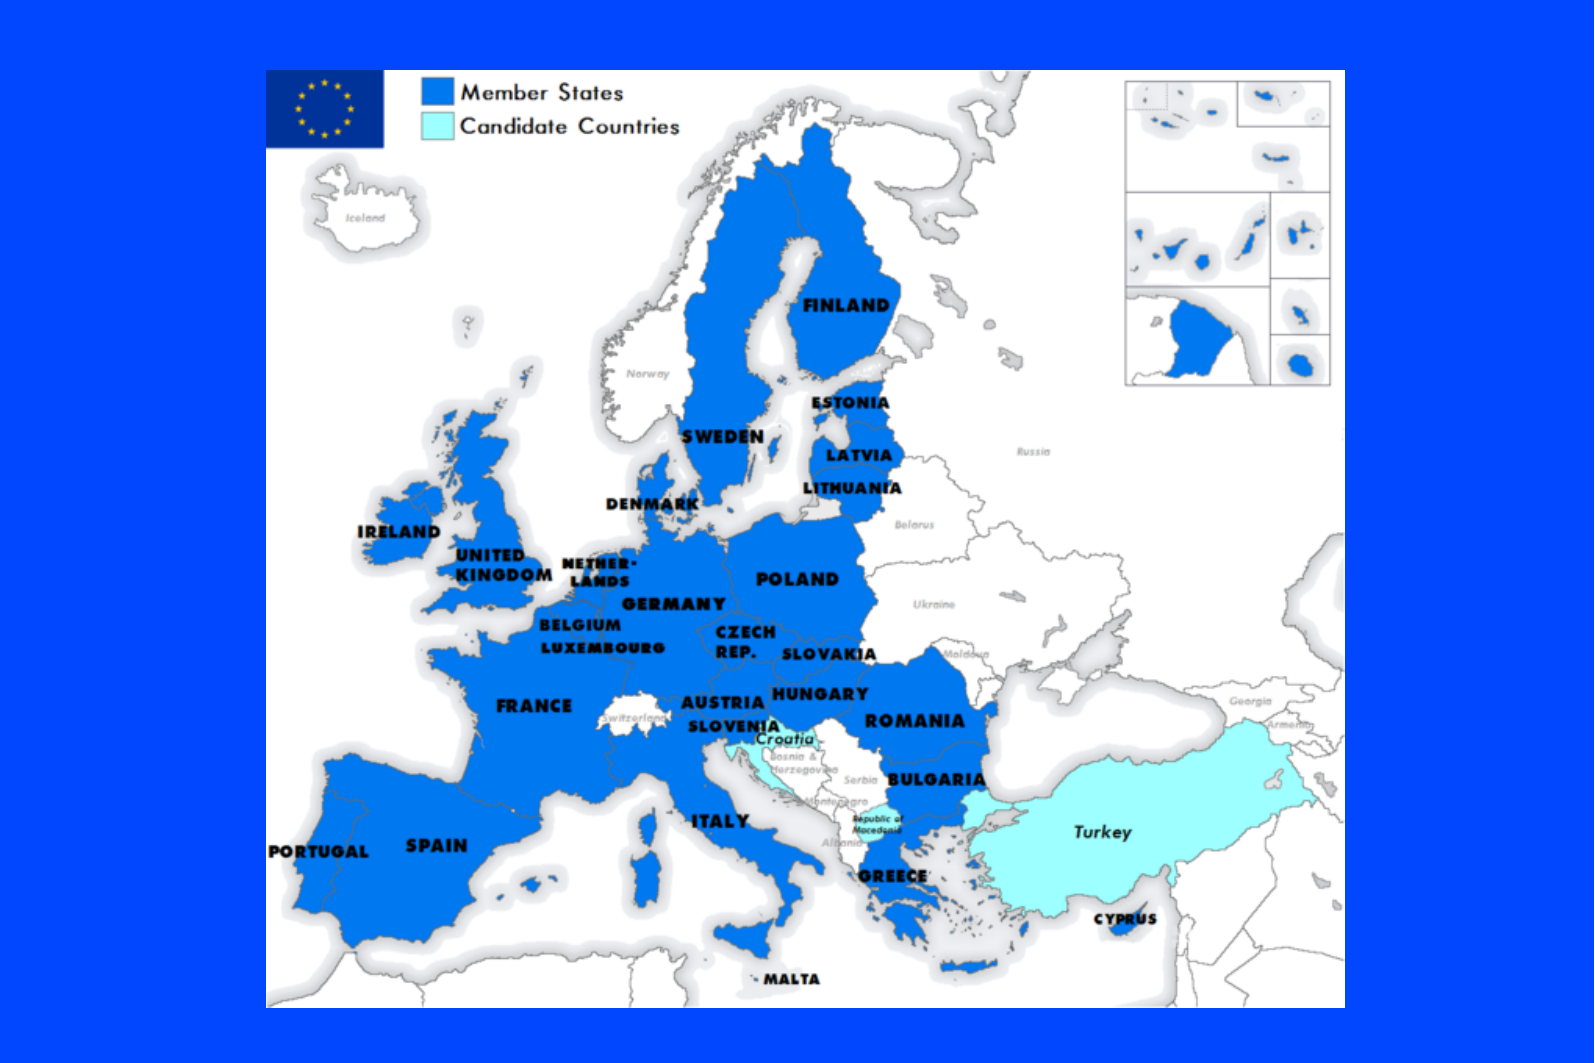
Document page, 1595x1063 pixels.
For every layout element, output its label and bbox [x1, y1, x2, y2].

picture [266, 70, 1345, 1008]
